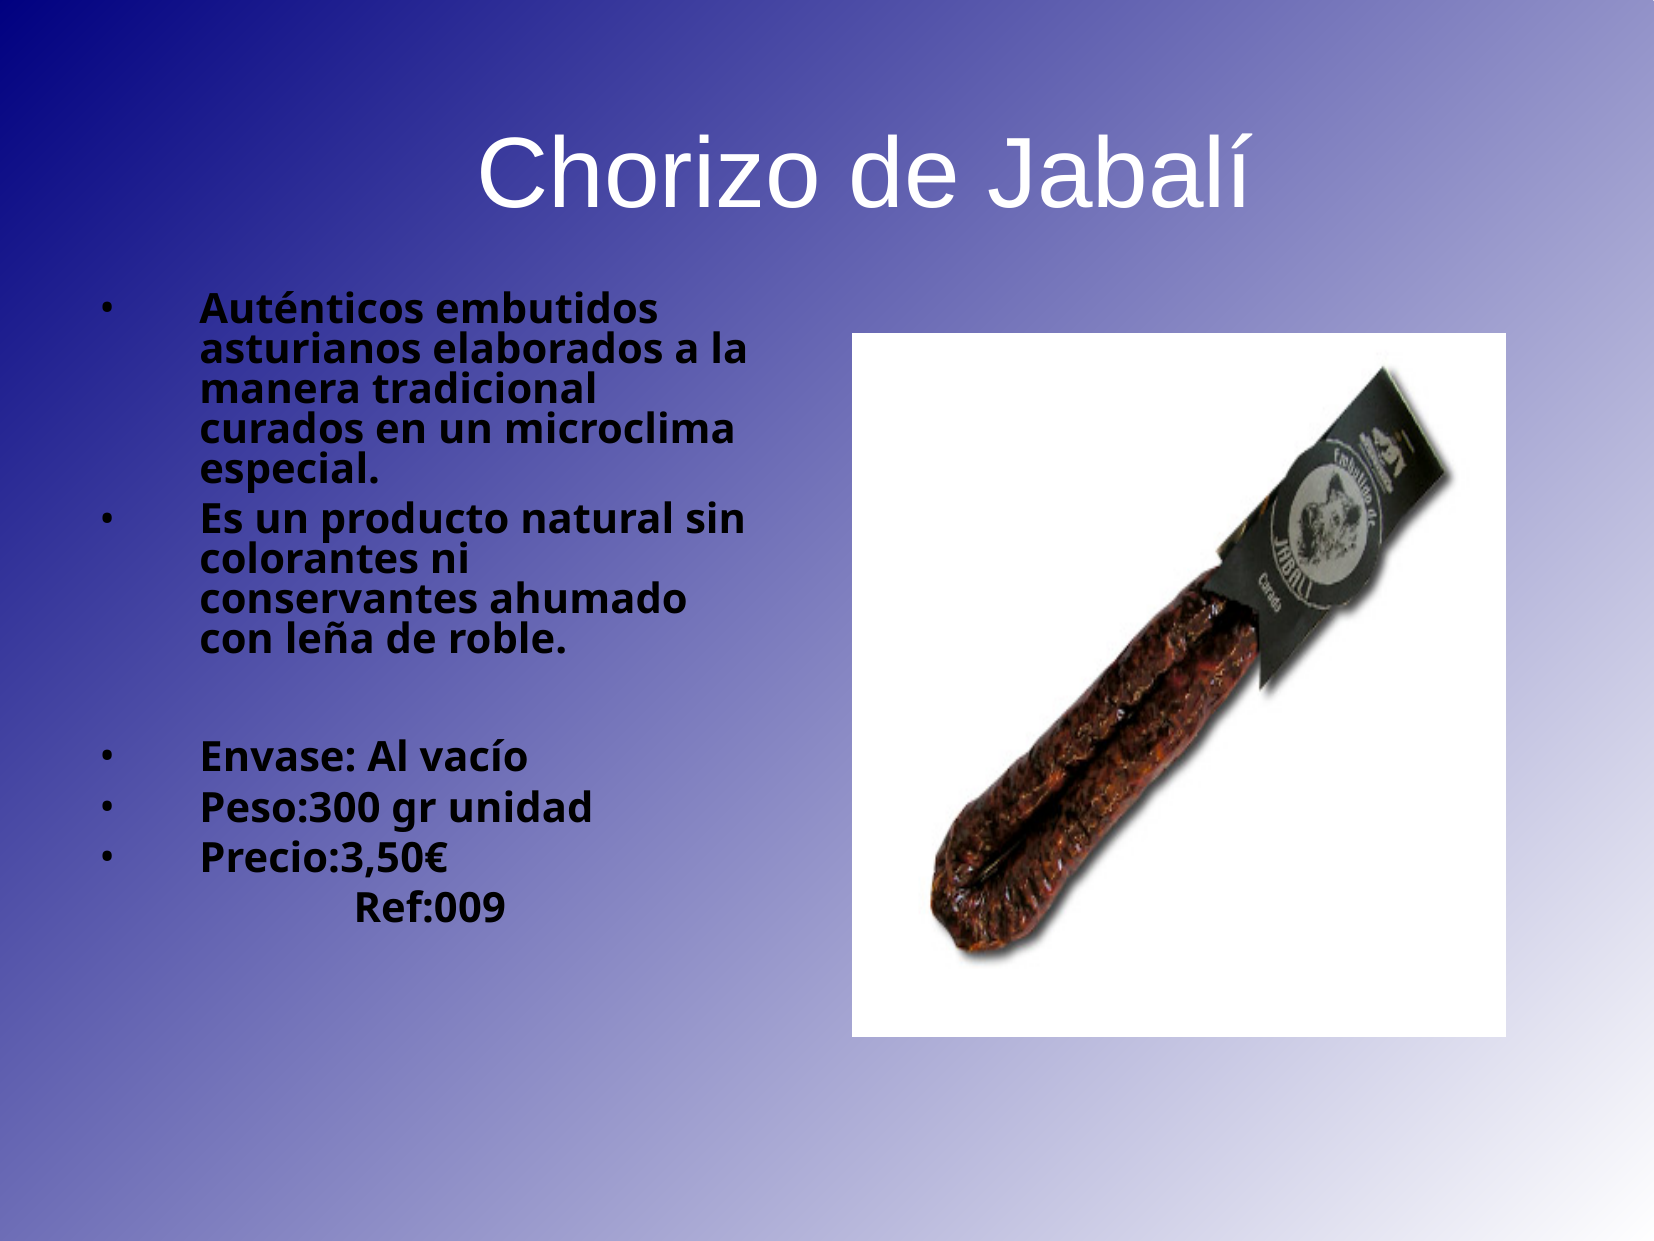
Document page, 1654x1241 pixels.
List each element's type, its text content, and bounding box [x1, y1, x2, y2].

picture [852, 333, 1506, 1037]
subtitle Auténticos embutidos asturianos elaborados a la manera tradicional curados en un microclima especial. Es un producto natural sin colorantes ni conservantes ahumado con leña de roble. Envase: Al vacío Peso:300 gr unidad Precio:3,50€ Ref:009 [84, 203, 775, 1076]
title Chorizo de Jabalí [162, 34, 1569, 300]
